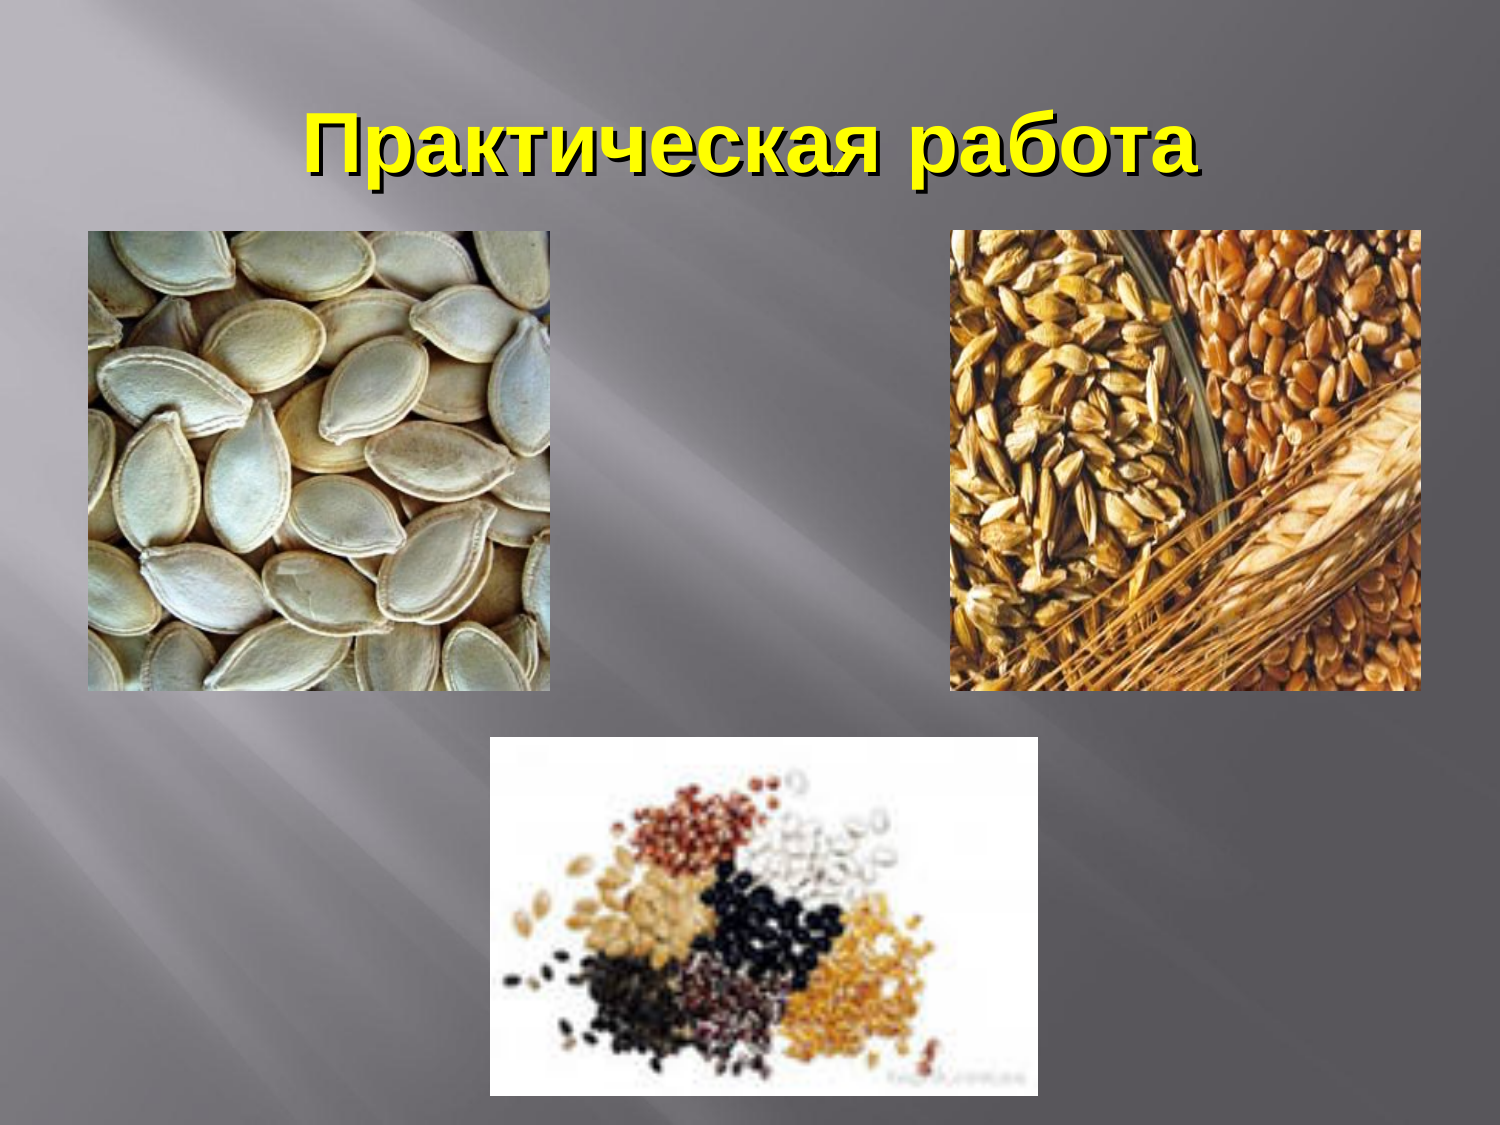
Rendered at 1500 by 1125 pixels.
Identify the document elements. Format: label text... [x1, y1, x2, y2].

picture [88, 233, 550, 691]
title Практическая работа [75, 45, 1426, 233]
picture [950, 233, 1421, 691]
picture [490, 737, 1038, 1096]
